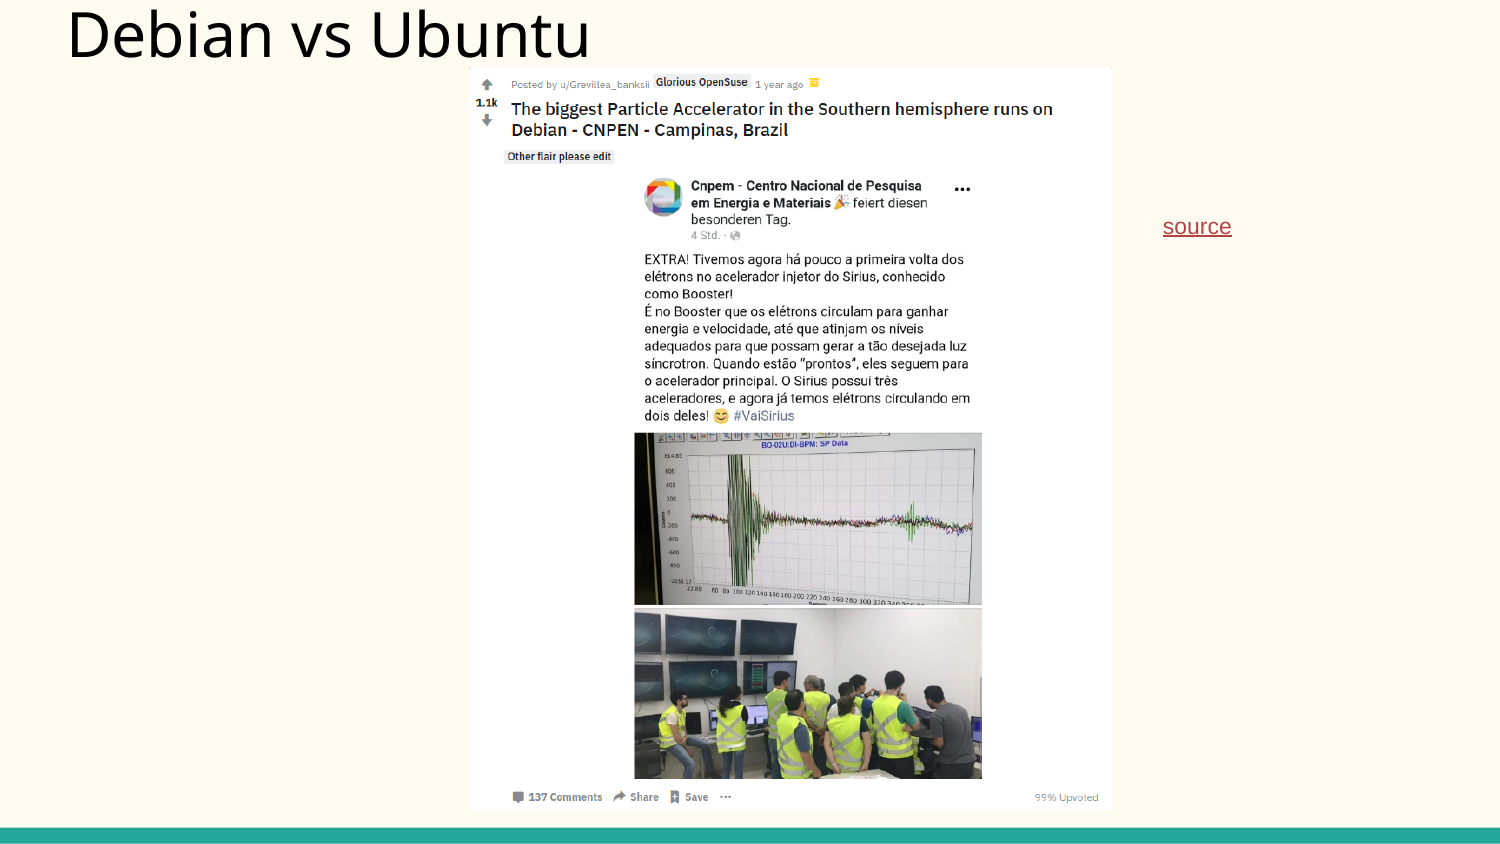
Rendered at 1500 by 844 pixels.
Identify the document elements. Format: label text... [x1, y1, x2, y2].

title Debian vs Ubuntu [51, 0, 1449, 83]
list source [1147, 192, 1449, 750]
picture [469, 67, 1112, 810]
